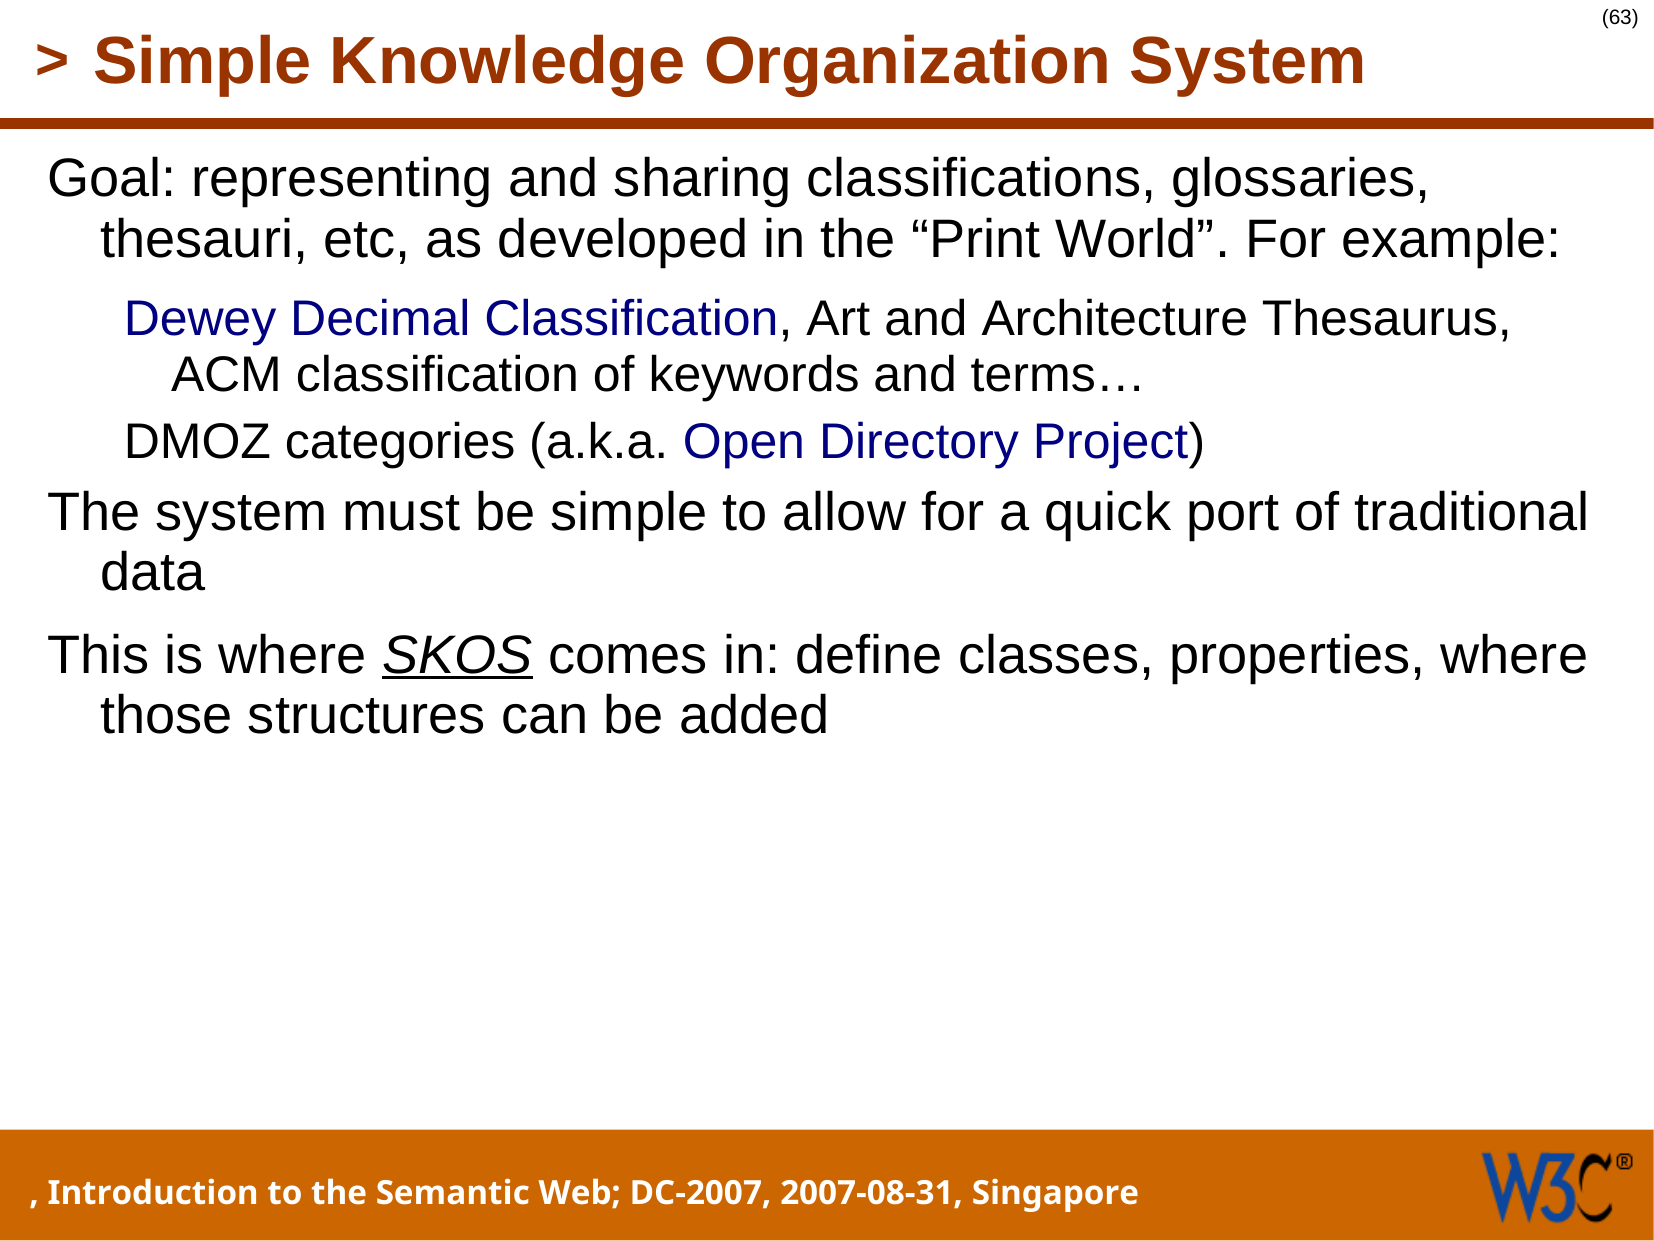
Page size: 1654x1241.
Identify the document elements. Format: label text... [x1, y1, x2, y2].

picture [1477, 1149, 1639, 1228]
list Goal: representing and sharing classifications, glossaries, thesauri, etc, as developed in the “Print World”. For example: Dewey Decimal Classification, Art and Architecture Thesaurus, ACM classification of keywords and terms… DMOZ categories (a.k.a. Open Directory Project) The system must be simple to allow for a quick port of traditional data This is where SKOS comes in: define classes, properties, where those structures can be added [29, 147, 1624, 1119]
title Simple Knowledge Organization System [93, 0, 1493, 119]
